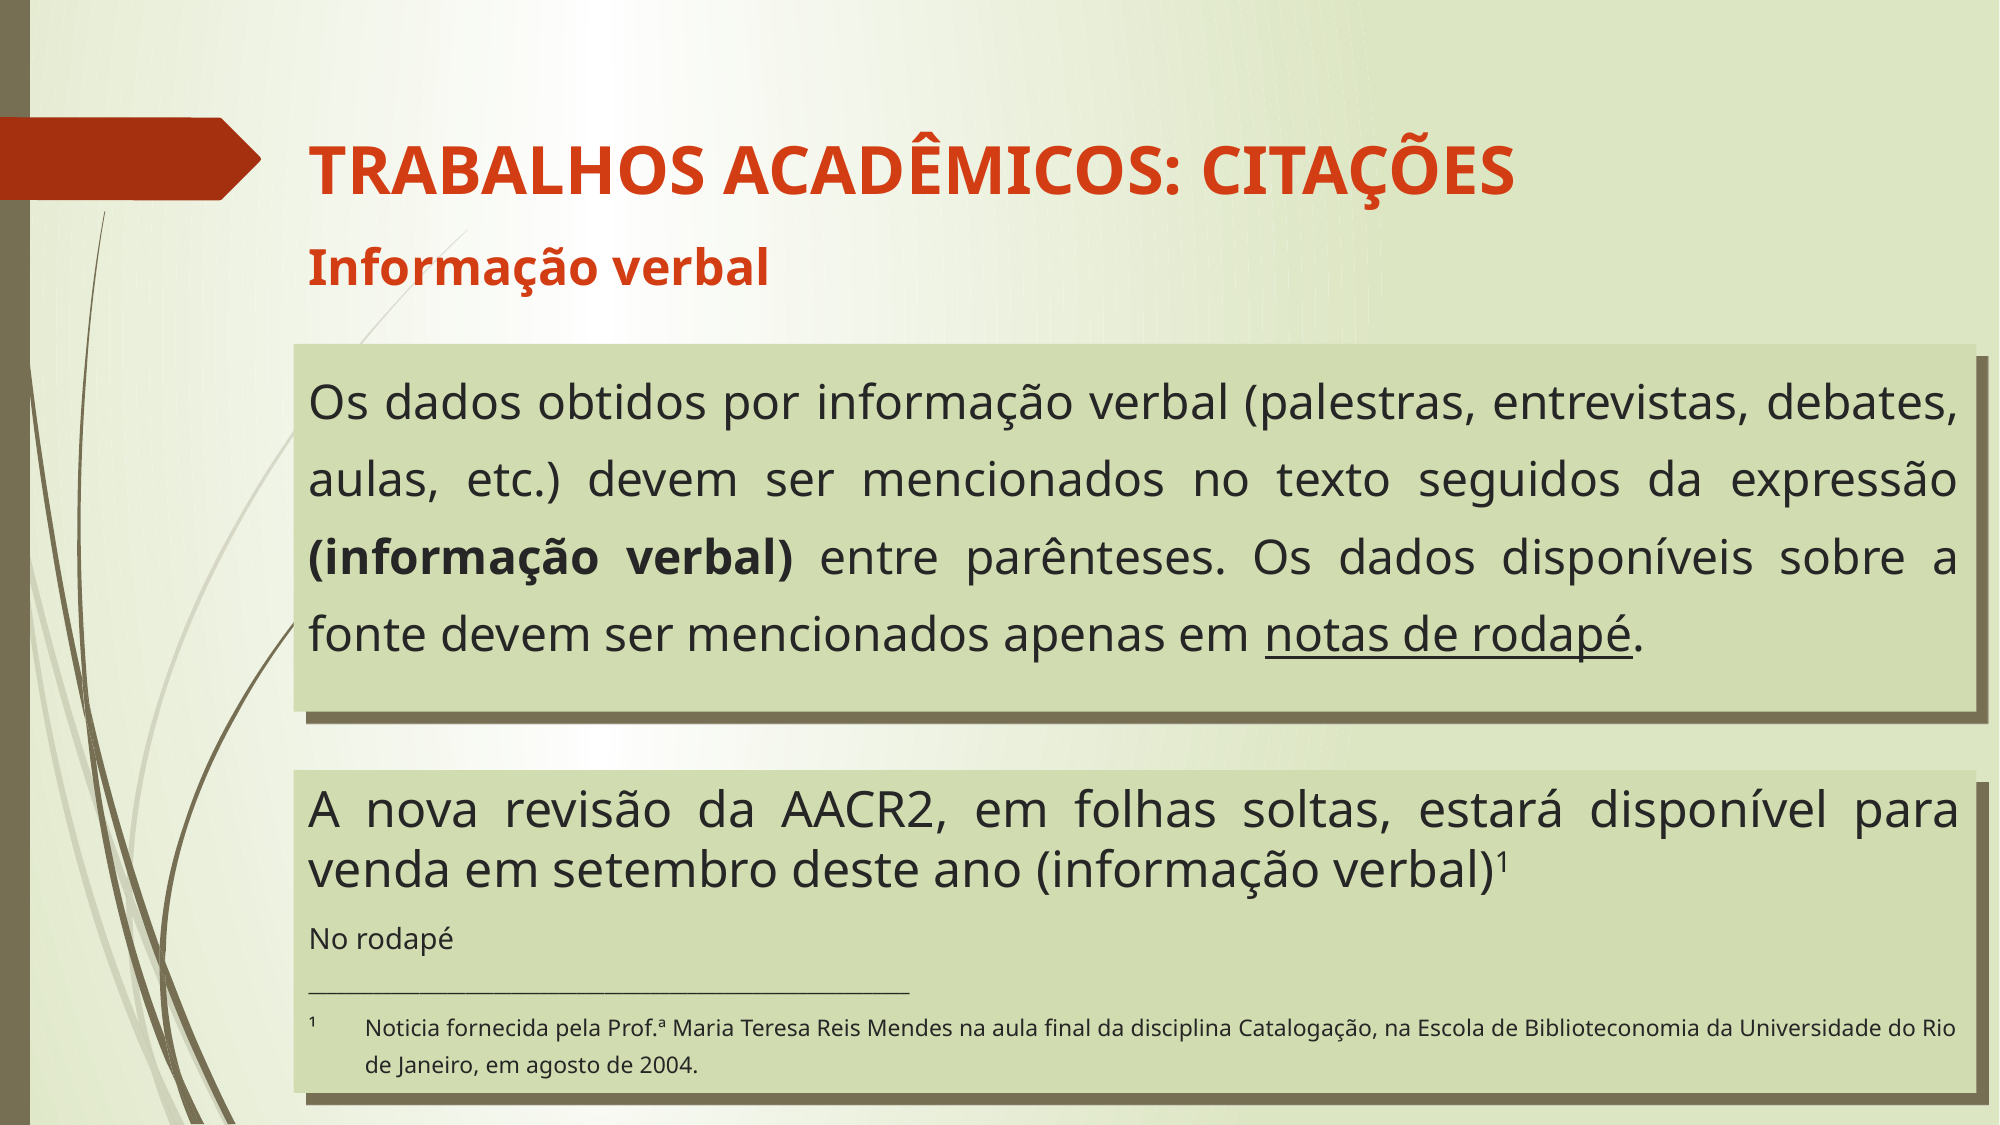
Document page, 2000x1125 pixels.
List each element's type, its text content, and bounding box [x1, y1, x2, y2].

text_box Informação verbal [293, 228, 1872, 330]
list Os dados obtidos por informação verbal (palestras, entrevistas, debates, aulas, etc.) devem ser mencionados no texto seguidos da expressão (informação verbal) entre parênteses. Os dados disponíveis sobre a fonte devem ser mencionados apenas em notas de rodapé. [293, 343, 1977, 712]
text_box A nova revisão da AACR2, em folhas soltas, estará disponível para venda em setembro deste ano (informação verbal)1 No rodapé _________________________________________________________________ Noticia fornecida pela Prof.ª Maria Teresa Reis Mendes na aula final da disciplina Catalogação, na Escola de Biblioteconomia da Universidade do Rio de Janeiro, em agosto de 2004. [293, 770, 1977, 1093]
text_box TRABALHOS ACADÊMICOS: CITAÇÕES [293, 120, 1937, 233]
